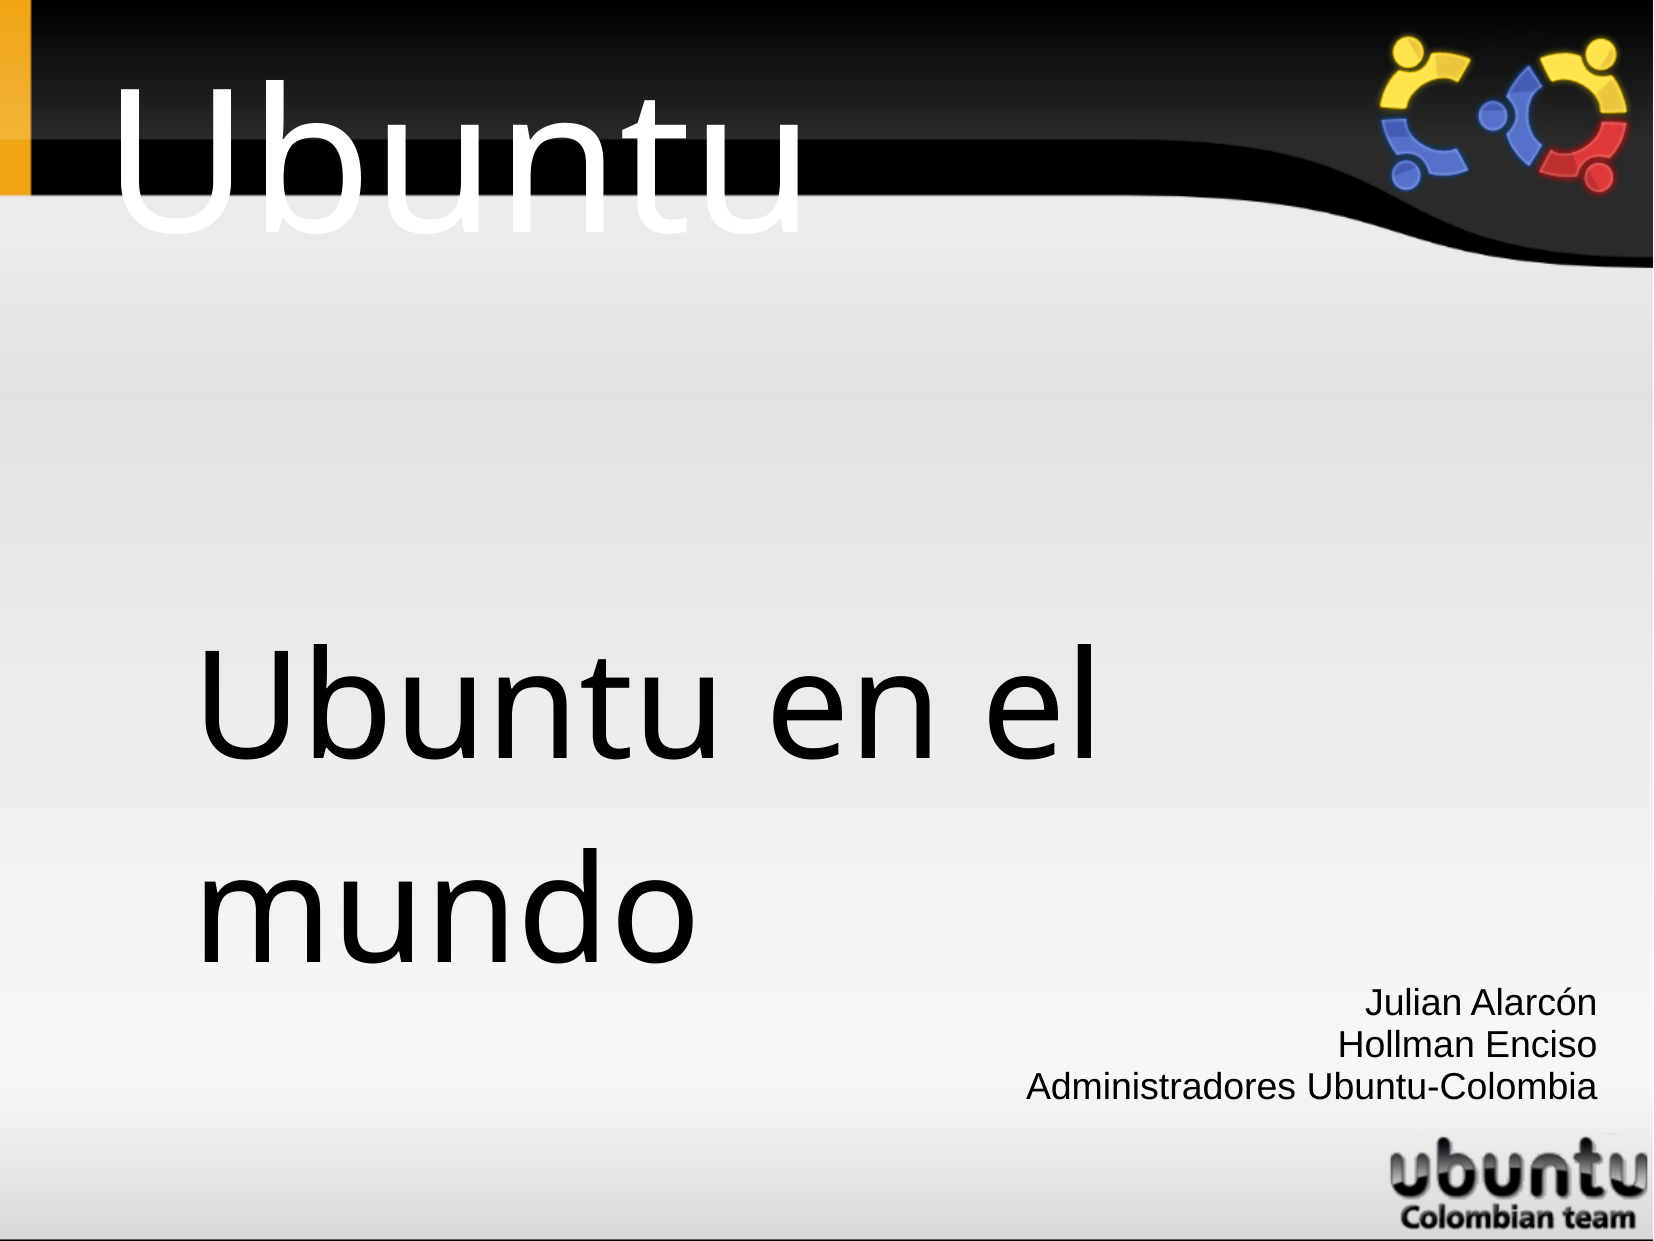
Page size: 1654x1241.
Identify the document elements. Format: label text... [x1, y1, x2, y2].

text_box Ubuntu en el mundo [177, 590, 1359, 902]
text_box Ubuntu [88, 11, 662, 225]
text_box Julian Alarcón Hollman Enciso Administradores Ubuntu-Colombia [785, 974, 1613, 1142]
picture [0, 0, 1653, 1241]
